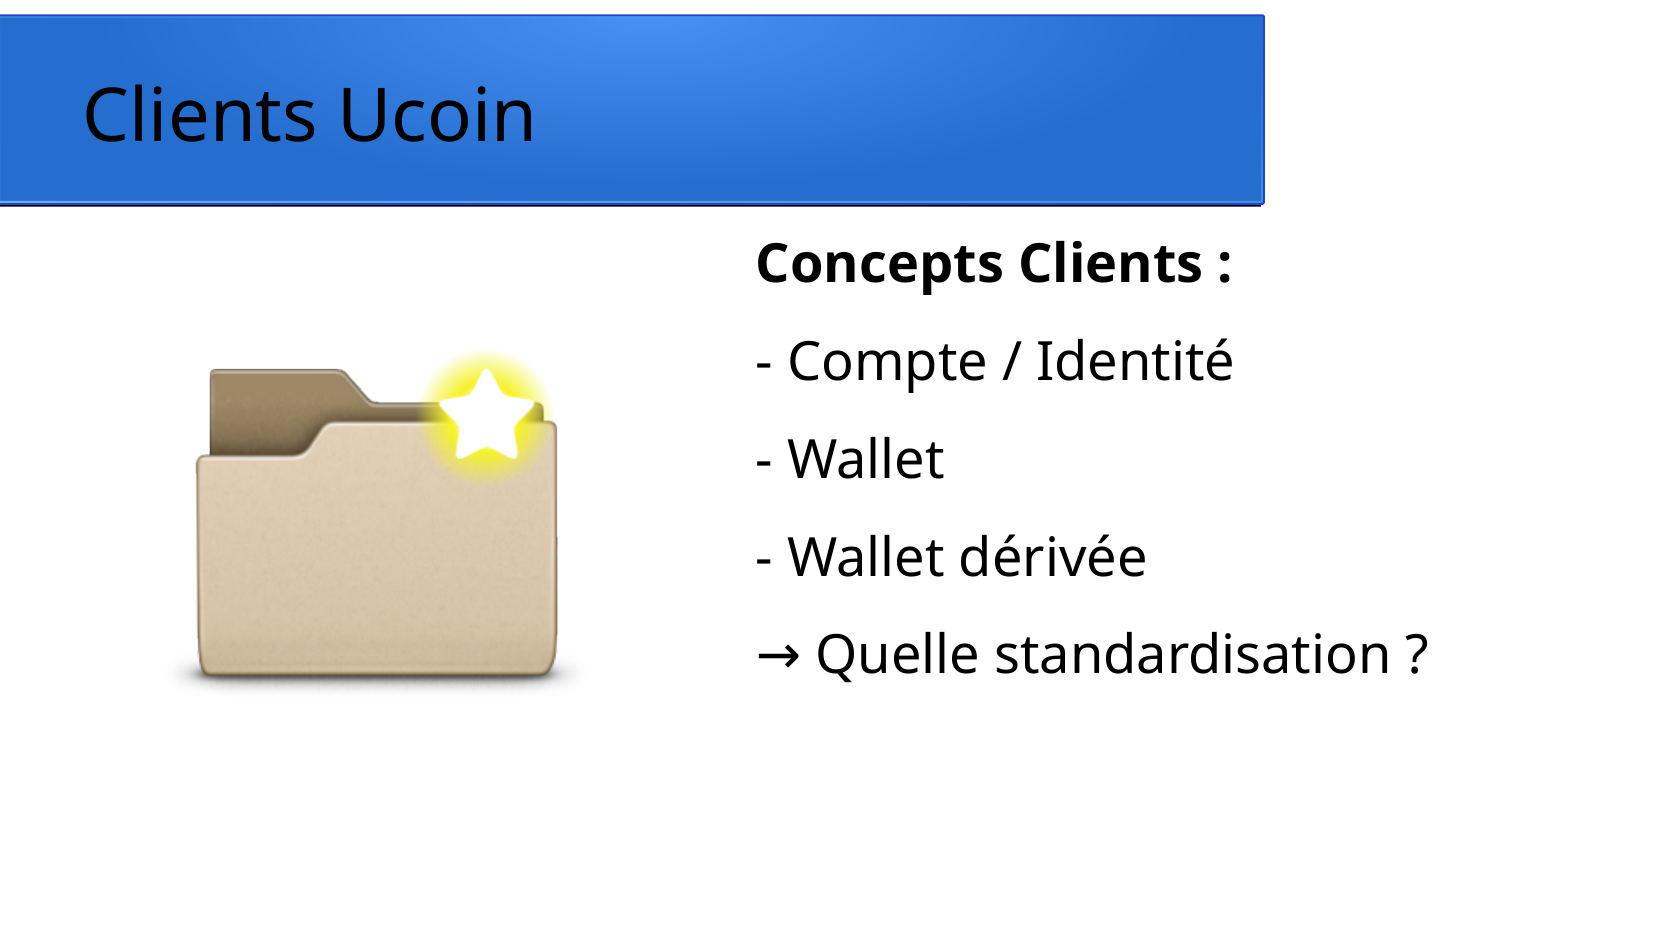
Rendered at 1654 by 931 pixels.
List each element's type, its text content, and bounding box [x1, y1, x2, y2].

picture [163, 329, 591, 756]
list Concepts Clients : - Compte / Identité - Wallet - Wallet dérivée → Quelle standardisation ? [755, 224, 1483, 764]
title Clients Ucoin [82, 35, 1235, 189]
